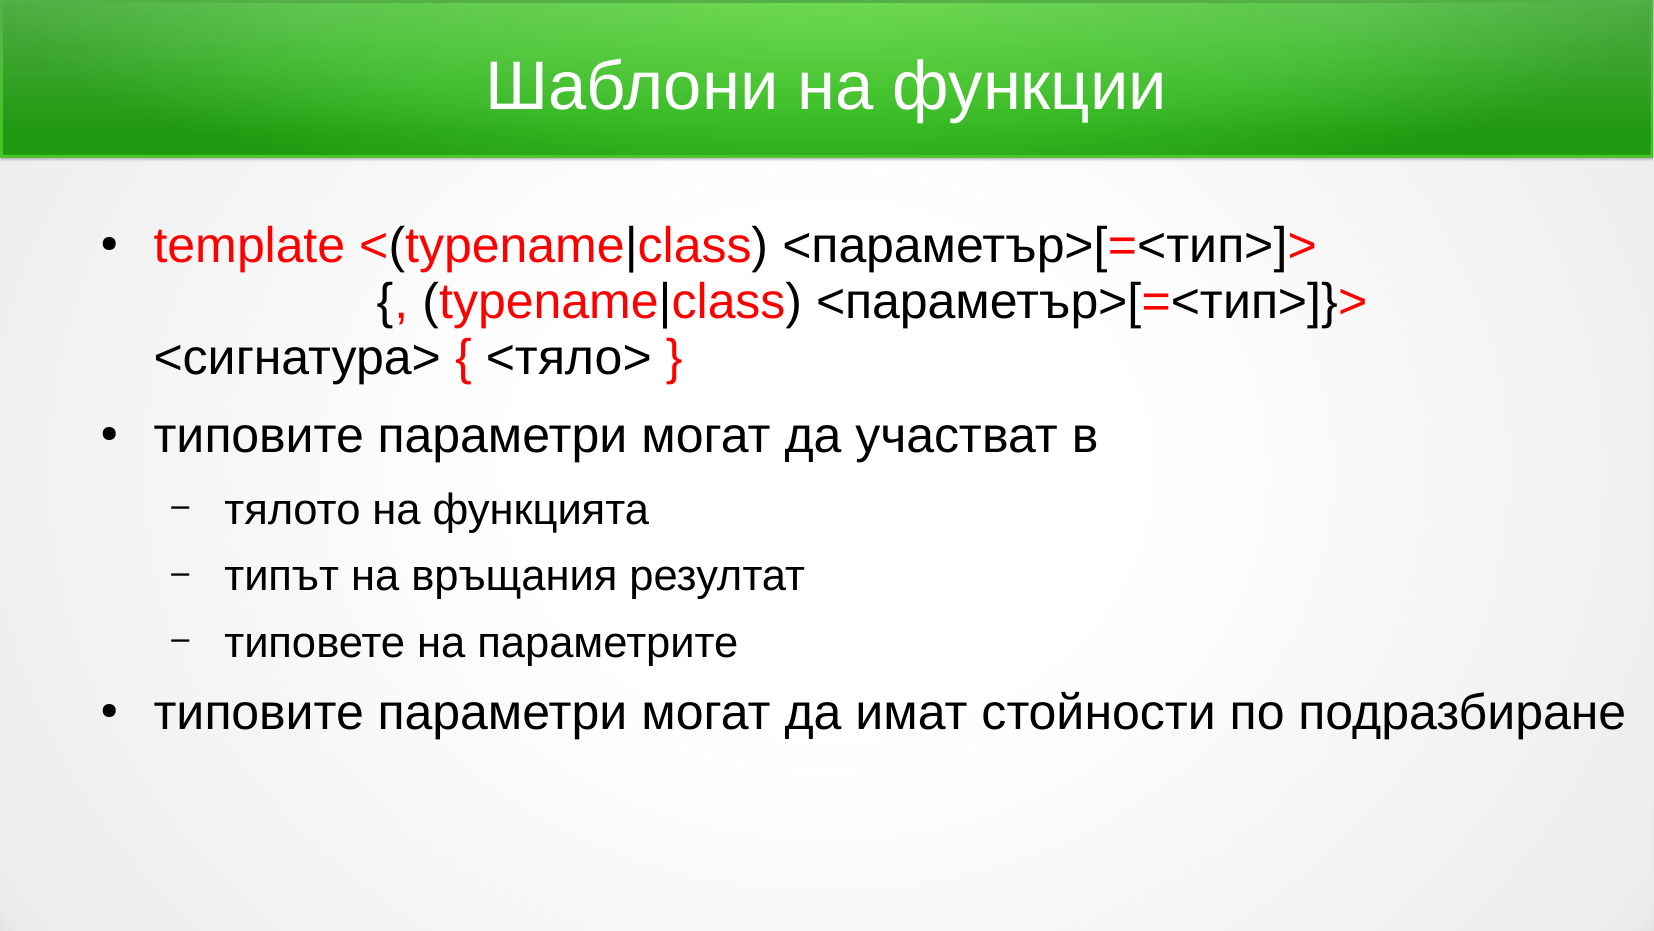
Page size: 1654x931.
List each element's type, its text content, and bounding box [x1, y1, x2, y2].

title Шаблони на функции [82, 37, 1571, 135]
list template <(typename|class) <параметър>[=<тип>]> {, (typename|class) <параметър>[=<тип>]}> <сигнатура> { <тяло> } типовите параметри могат да участват в тялото на функцията типът на връщания резултат типовете на параметрите типовите параметри могат да имат стойности по подразбиране [82, 217, 1630, 898]
